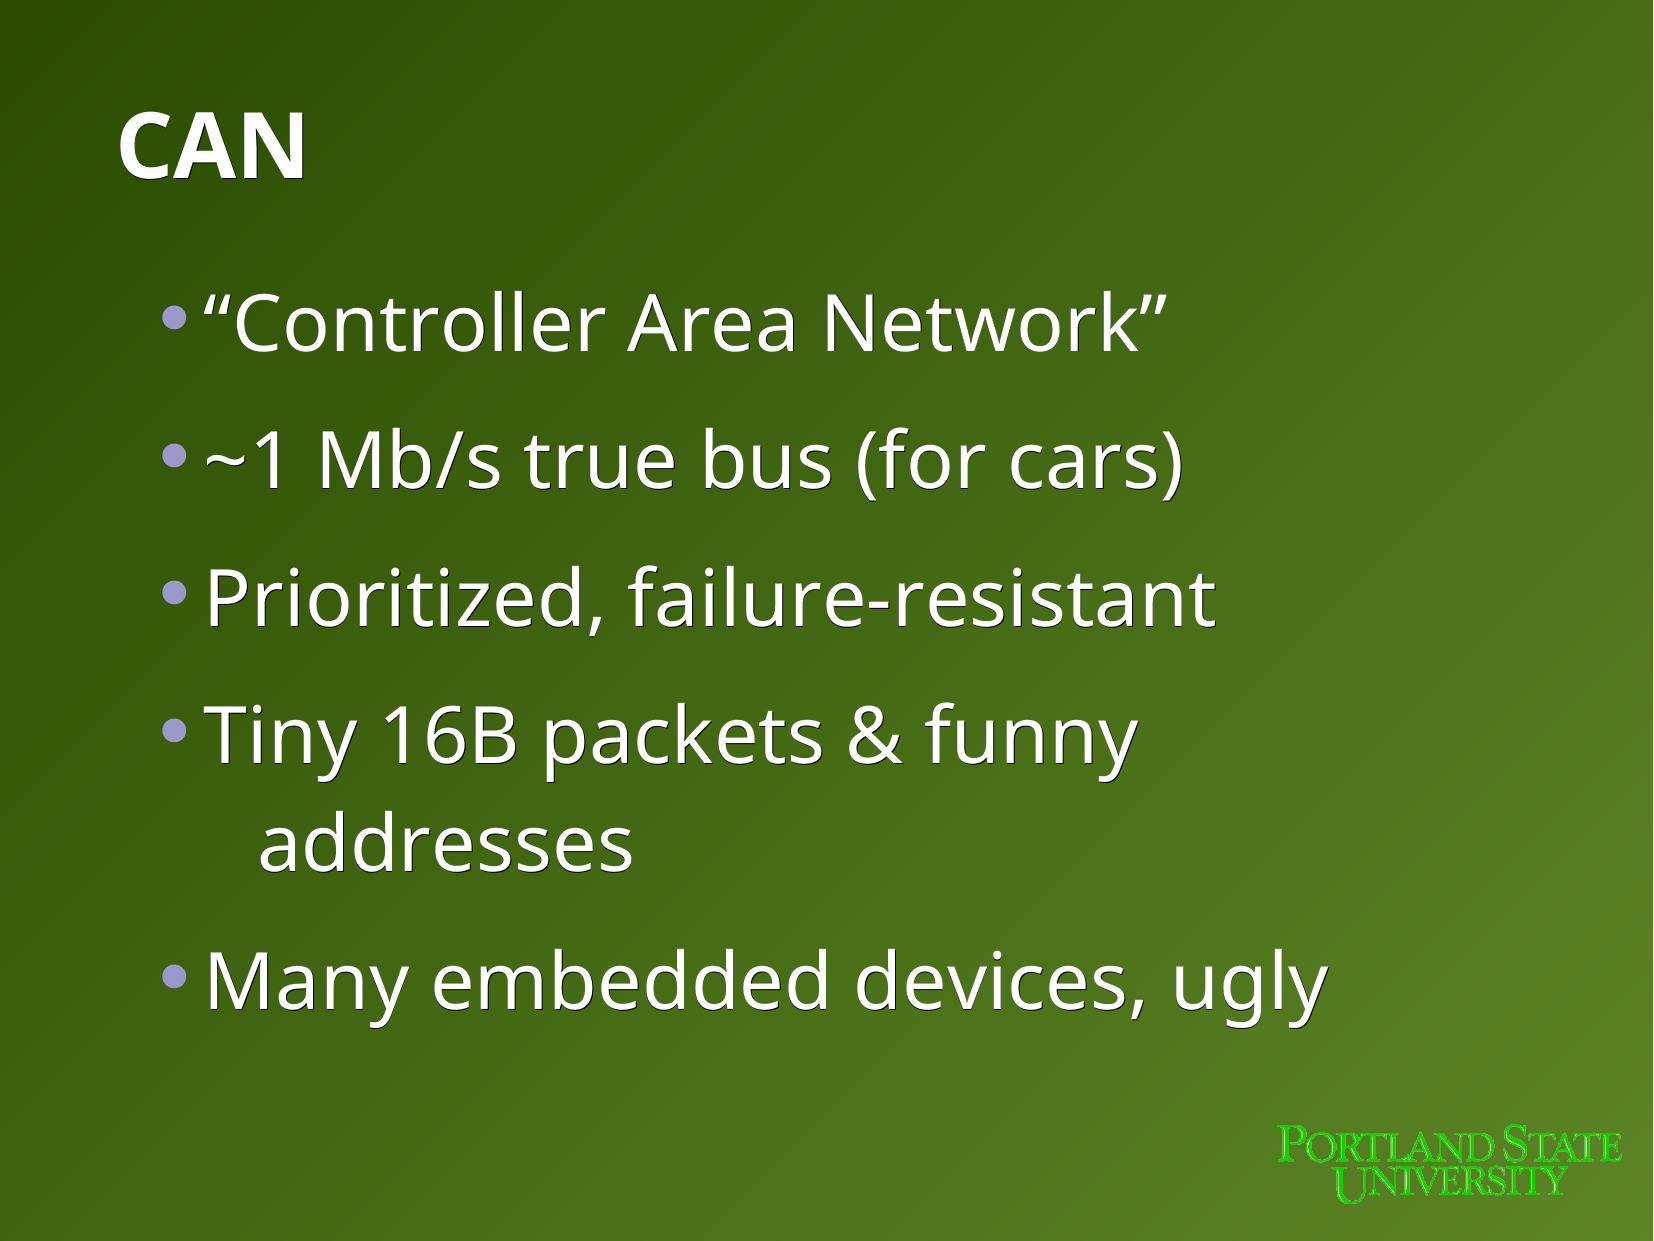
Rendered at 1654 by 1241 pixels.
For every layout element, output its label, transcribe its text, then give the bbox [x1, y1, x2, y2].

title CAN [115, 86, 1527, 200]
picture [1277, 1124, 1622, 1204]
list “Controller Area Network” ~1 Mb/s true bus (for cars) Prioritized, failure-resistant Tiny 16B packets & funny addresses Many embedded devices, ugly [115, 266, 1527, 1049]
